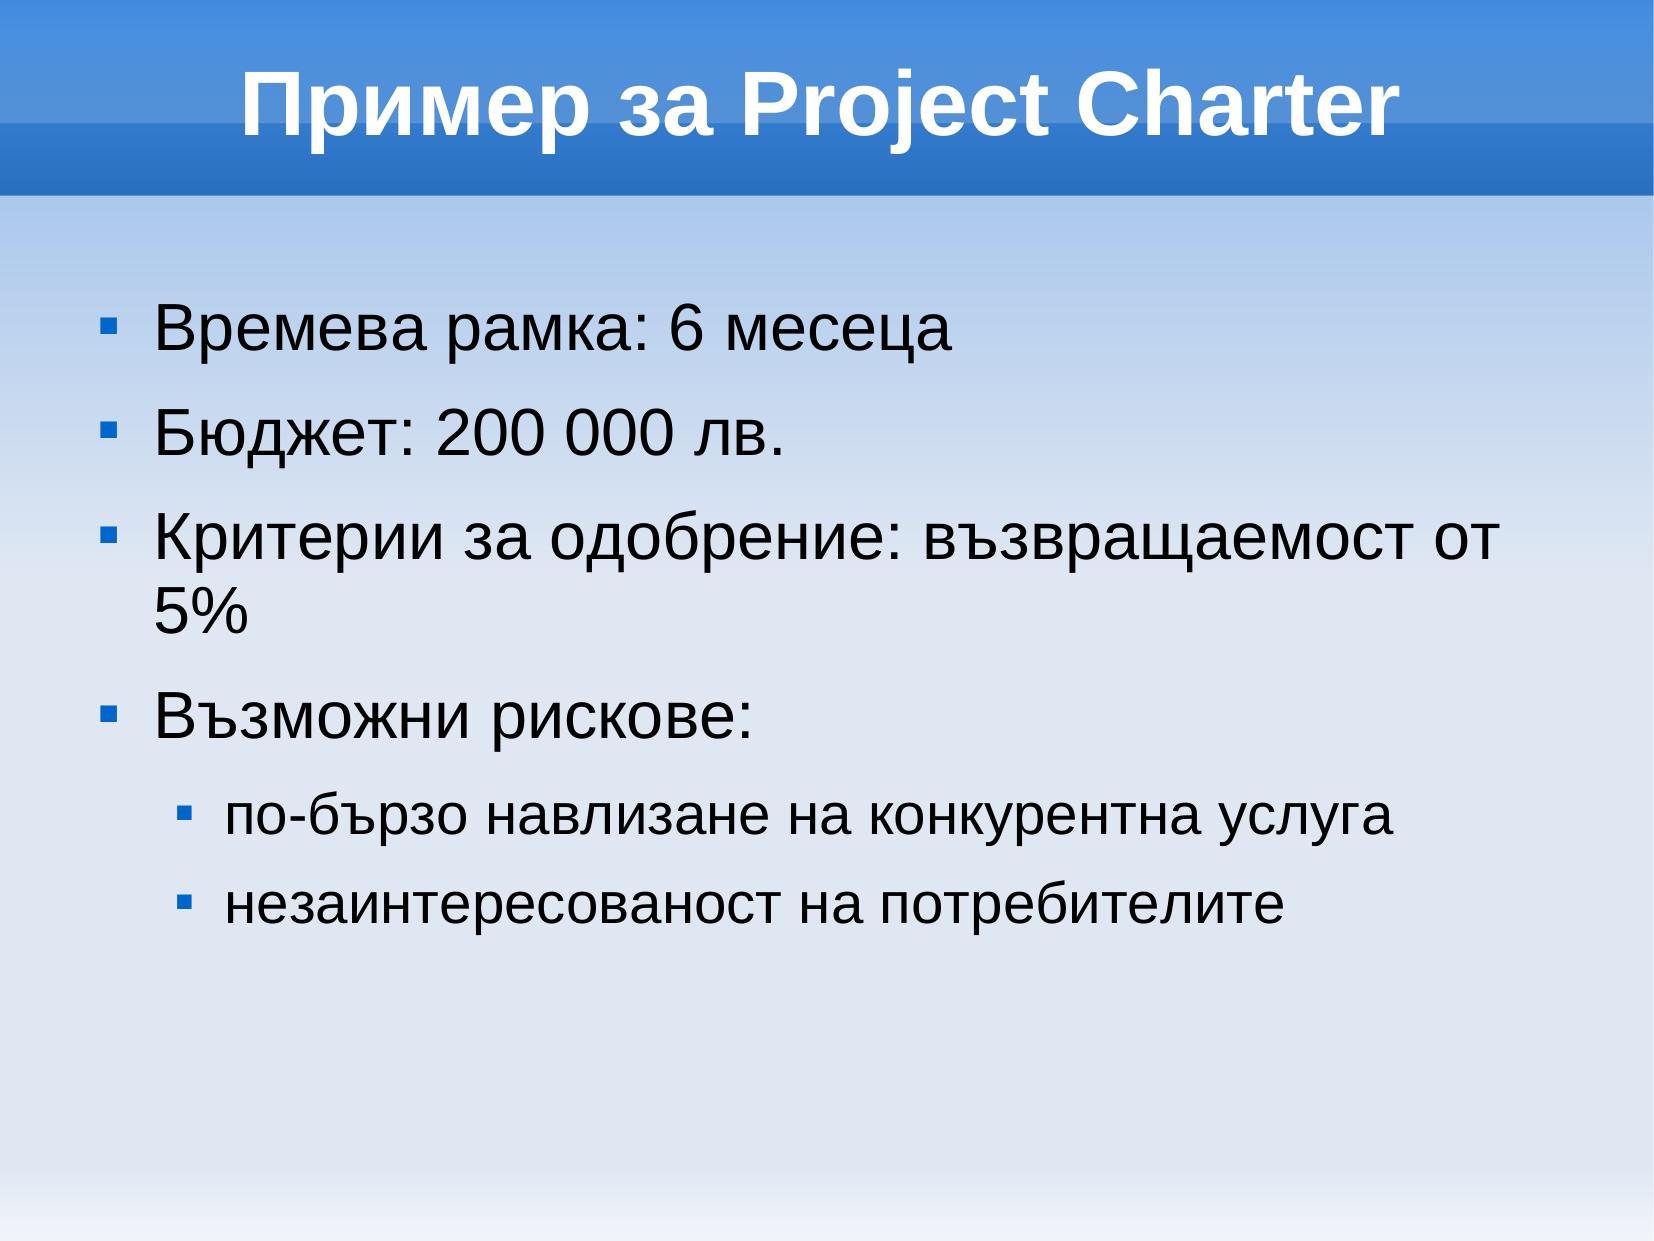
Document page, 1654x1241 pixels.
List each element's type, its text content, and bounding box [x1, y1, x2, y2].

list Времева рамка: 6 месеца Бюджет: 200 000 лв. Критерии за одобрение: възвращаемост от 5% Възможни рискове: по-бързо навлизане на конкурентна услуга незаинтересованост на потребителите [82, 290, 1571, 1094]
title Пример за Project Charter [76, 7, 1565, 200]
picture [0, 0, 1654, 1241]
